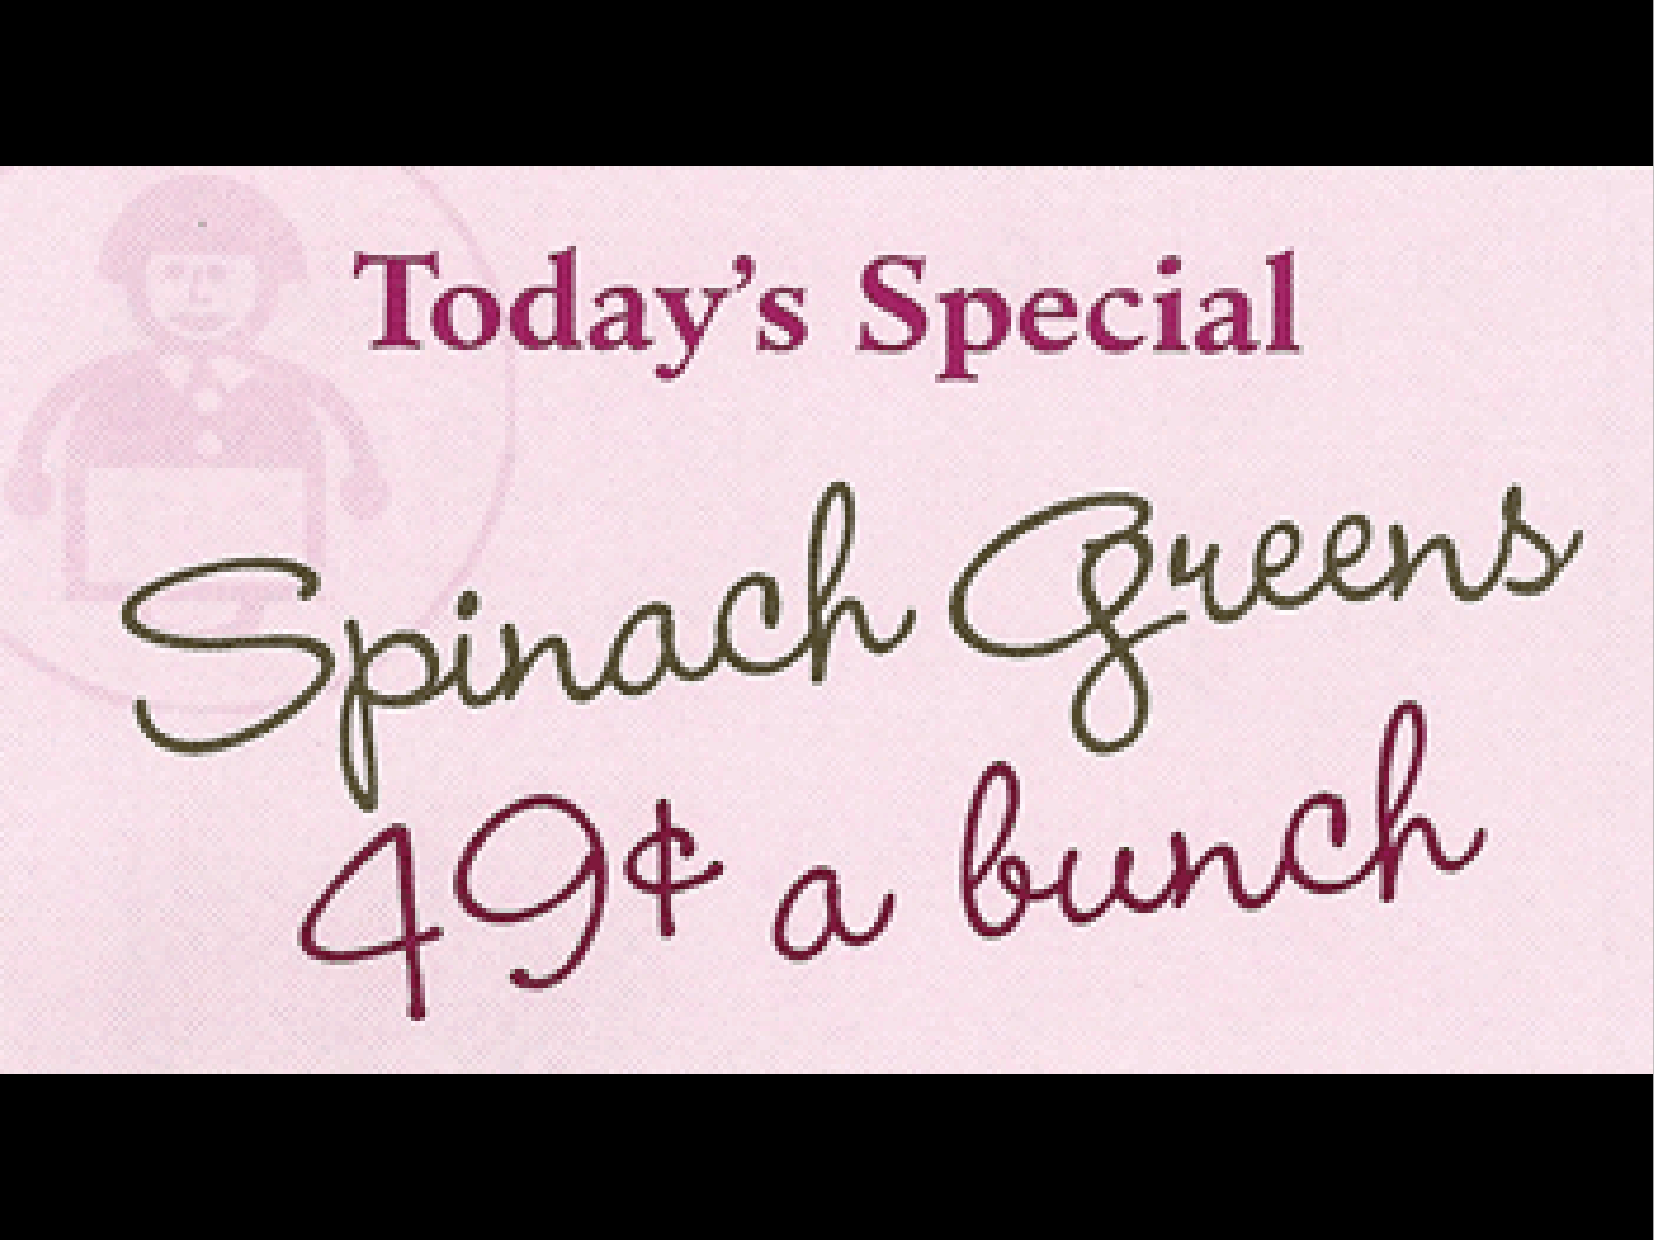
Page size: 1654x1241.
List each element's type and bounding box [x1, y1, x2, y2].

picture [0, 166, 1654, 1074]
